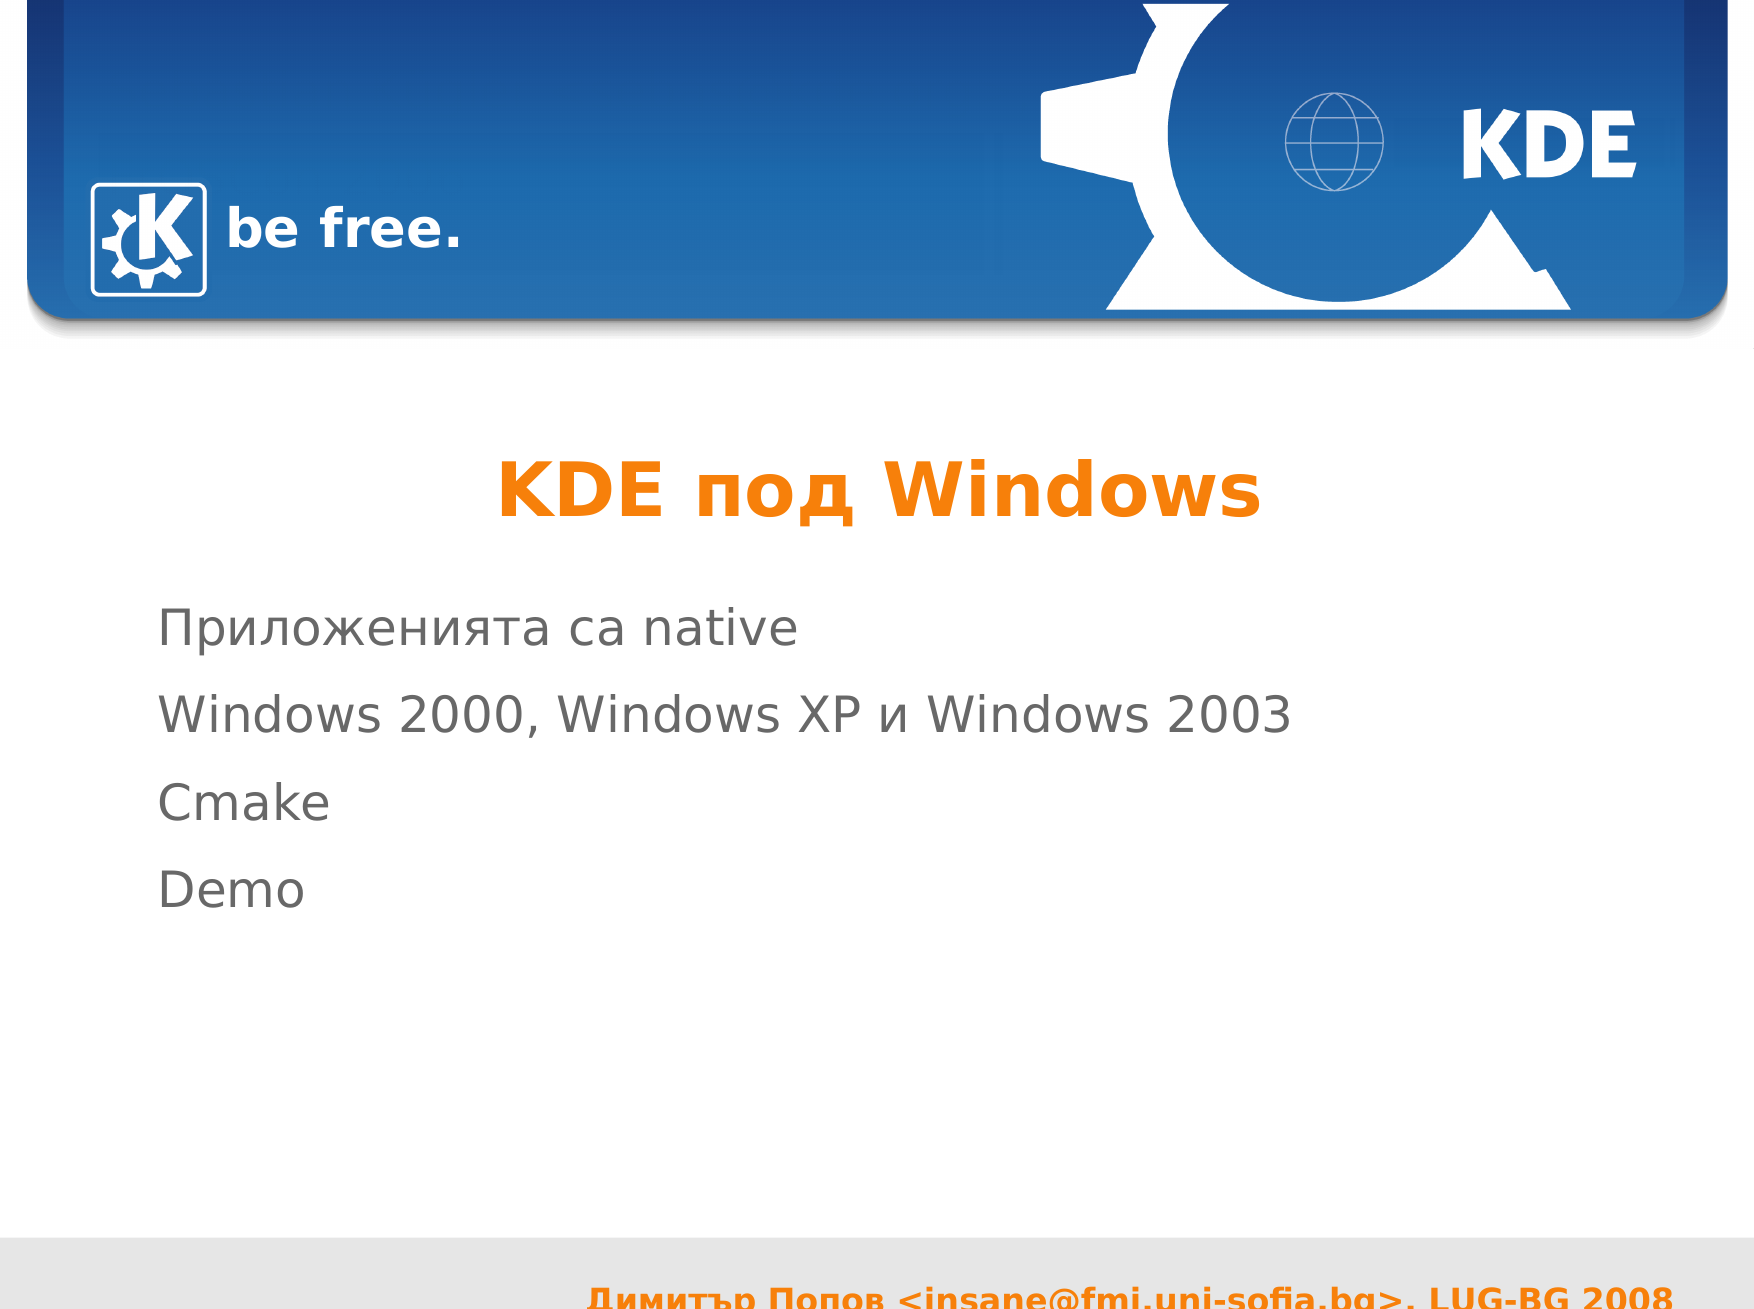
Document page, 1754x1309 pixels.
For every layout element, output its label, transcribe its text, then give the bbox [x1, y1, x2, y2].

picture [0, 0, 1754, 349]
text_box KDE под Windows [123, 395, 1607, 499]
title be free. [225, 187, 1126, 271]
text_box Приложенията са native Windows 2000, Windows XP и Windows 2003 Cmake Demo [112, 562, 1651, 1201]
